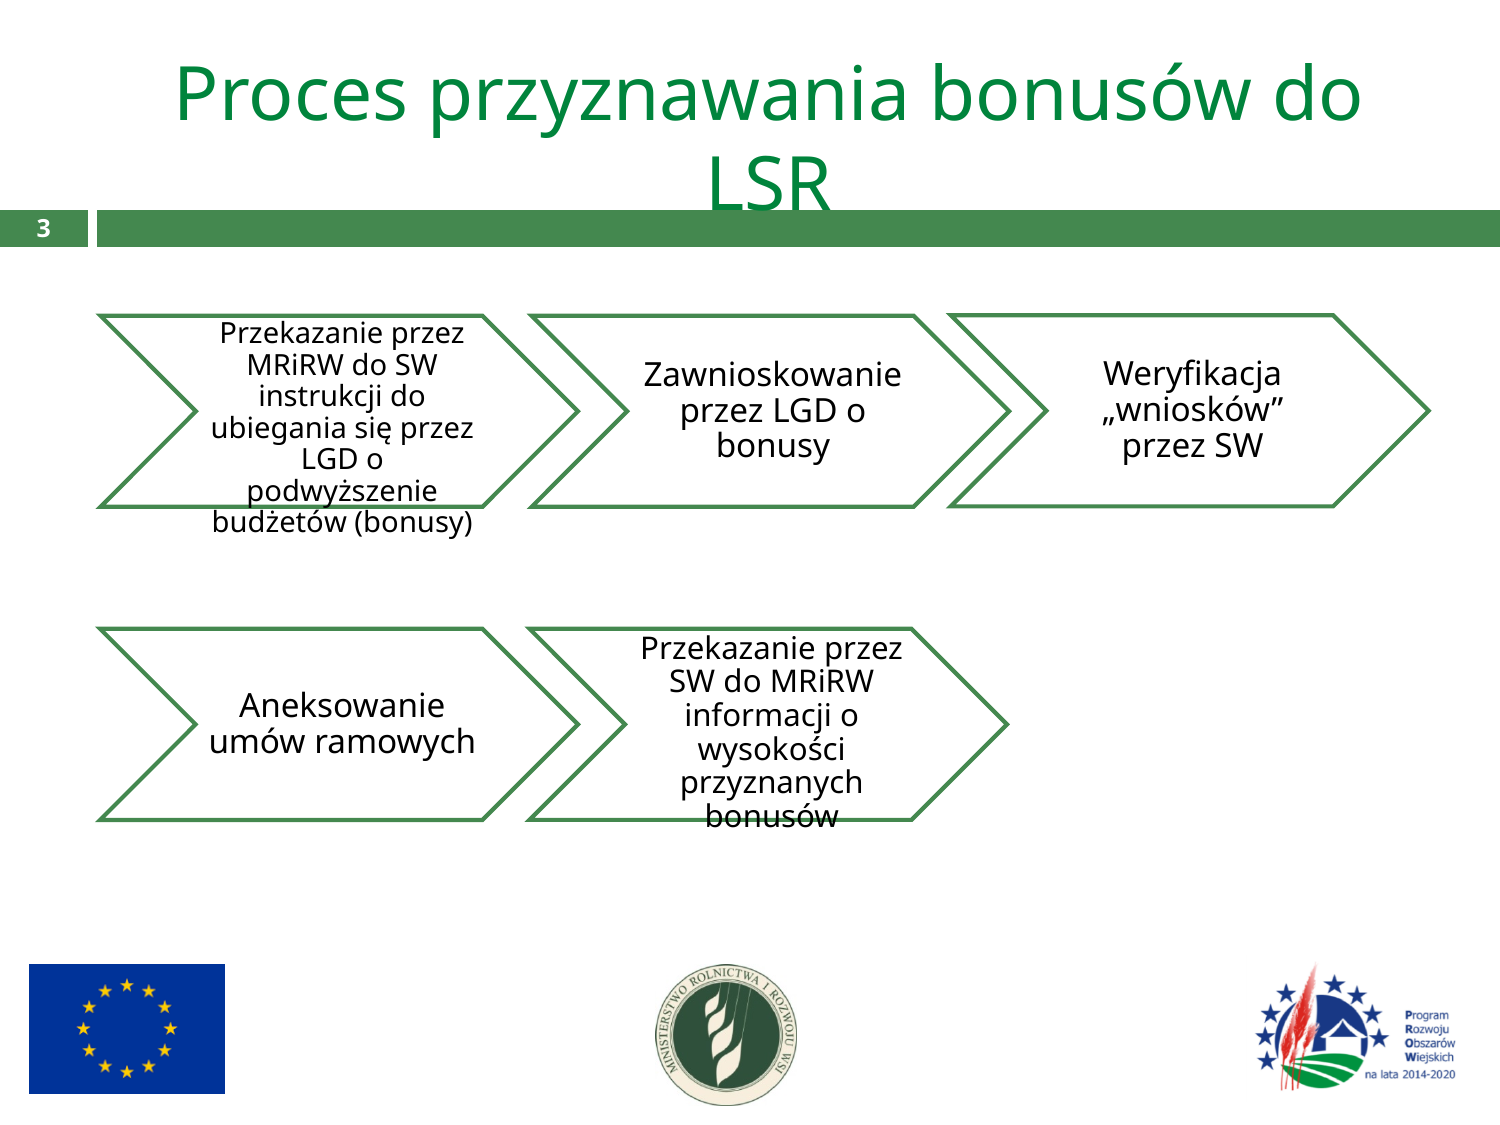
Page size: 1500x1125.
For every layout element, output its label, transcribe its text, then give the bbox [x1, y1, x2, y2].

text_box [0, 208, 88, 249]
text_box Przekazanie przez SW do MRiRW informacji o wysokości przyznanych bonusów [529, 628, 1008, 820]
text_box Zawnioskowanie przez LGD o bonusy [531, 315, 1010, 507]
text_box Weryfikacja „wniosków” przez SW [950, 315, 1429, 507]
text_box Aneksowanie umów ramowych [100, 628, 578, 820]
title Proces przyznawania bonusów do LSR [100, 37, 1438, 201]
text_box Przekazanie przez MRiRW do SW instrukcji do ubiegania się przez LGD o podwyższenie budżetów (bonusy) [100, 315, 578, 507]
